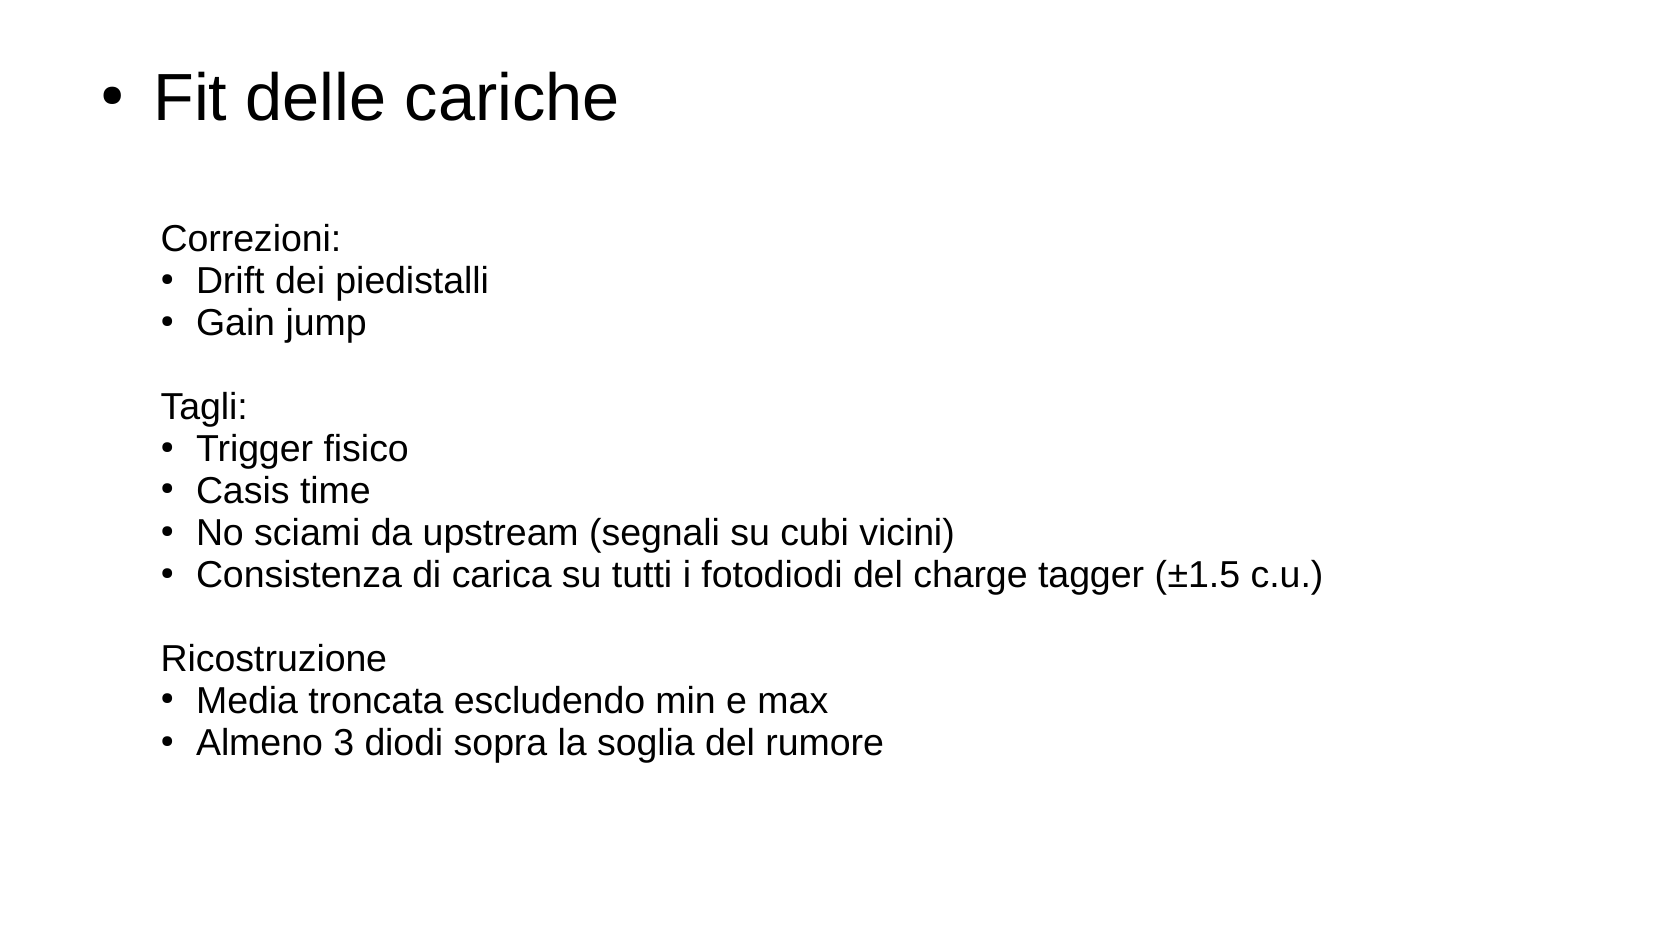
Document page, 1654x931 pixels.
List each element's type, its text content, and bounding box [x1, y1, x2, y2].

text_box Correzioni: Drift dei piedistalli Gain jump Tagli: Trigger fisico Casis time No sciami da upstream (segnali su cubi vicini) Consistenza di carica su tutti i fotodiodi del charge tagger (±1.5 c.u.) Ricostruzione Media troncata escludendo min e max Almeno 3 diodi sopra la soglia del rumore [145, 210, 1391, 771]
list Fit delle cariche [82, 60, 1571, 757]
